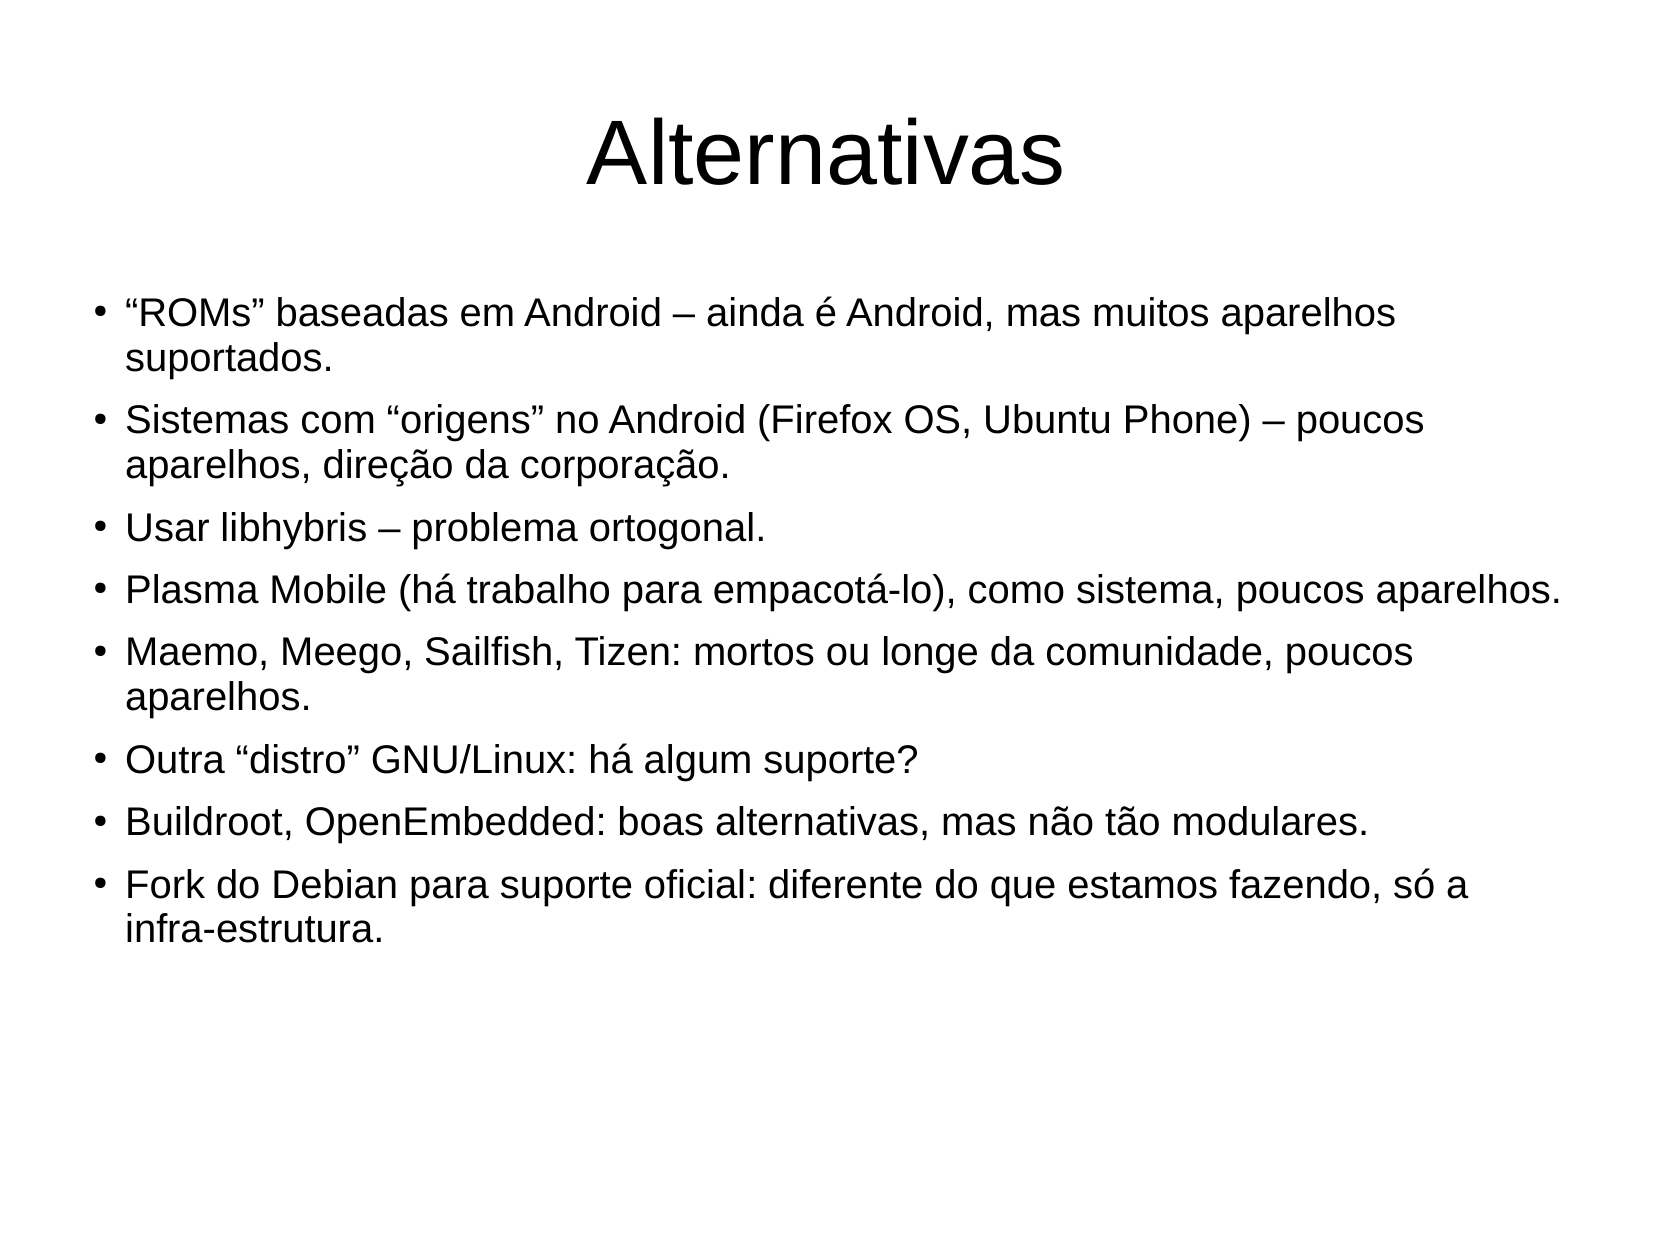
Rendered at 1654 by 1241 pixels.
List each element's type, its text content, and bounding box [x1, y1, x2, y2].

title Alternativas [82, 49, 1571, 257]
list “ROMs” baseadas em Android – ainda é Android, mas muitos aparelhos suportados. Sistemas com “origens” no Android (Firefox OS, Ubuntu Phone) – poucos aparelhos, direção da corporação. Usar libhybris – problema ortogonal. Plasma Mobile (há trabalho para empacotá-lo), como sistema, poucos aparelhos. Maemo, Meego, Sailfish, Tizen: mortos ou longe da comunidade, poucos aparelhos. Outra “distro” GNU/Linux: há algum suporte? Buildroot, OpenEmbedded: boas alternativas, mas não tão modulares. Fork do Debian para suporte oficial: diferente do que estamos fazendo, só a infra-estrutura. [82, 290, 1571, 1010]
